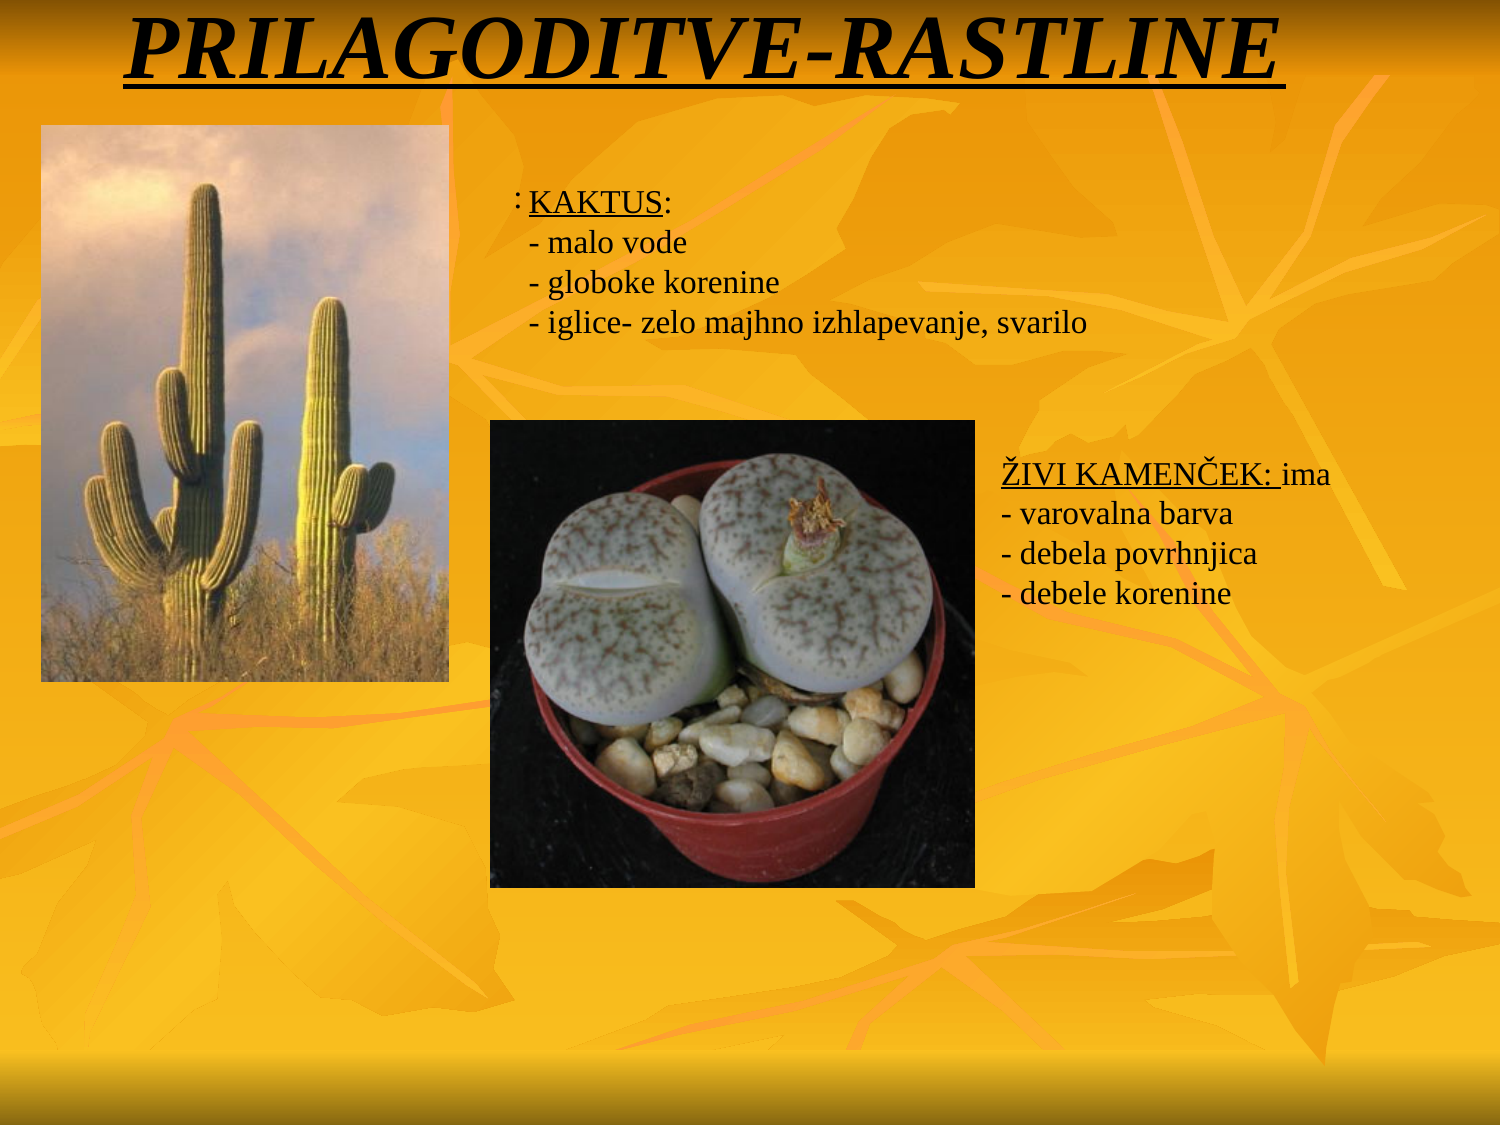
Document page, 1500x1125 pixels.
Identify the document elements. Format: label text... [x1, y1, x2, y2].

picture [41, 125, 449, 682]
text_box ŽIVI KAMENČEK: ima - varovalna barva - debela povrhnjica - debele korenine [986, 444, 1436, 619]
text_box KAKTUS: - malo vode - globoke korenine - iglice- zelo majhno izhlapevanje, svarilo [513, 172, 1388, 388]
title PRILAGODITVE-RASTLINE [29, 0, 1380, 136]
text_box : [498, 168, 1247, 223]
picture [490, 420, 975, 888]
